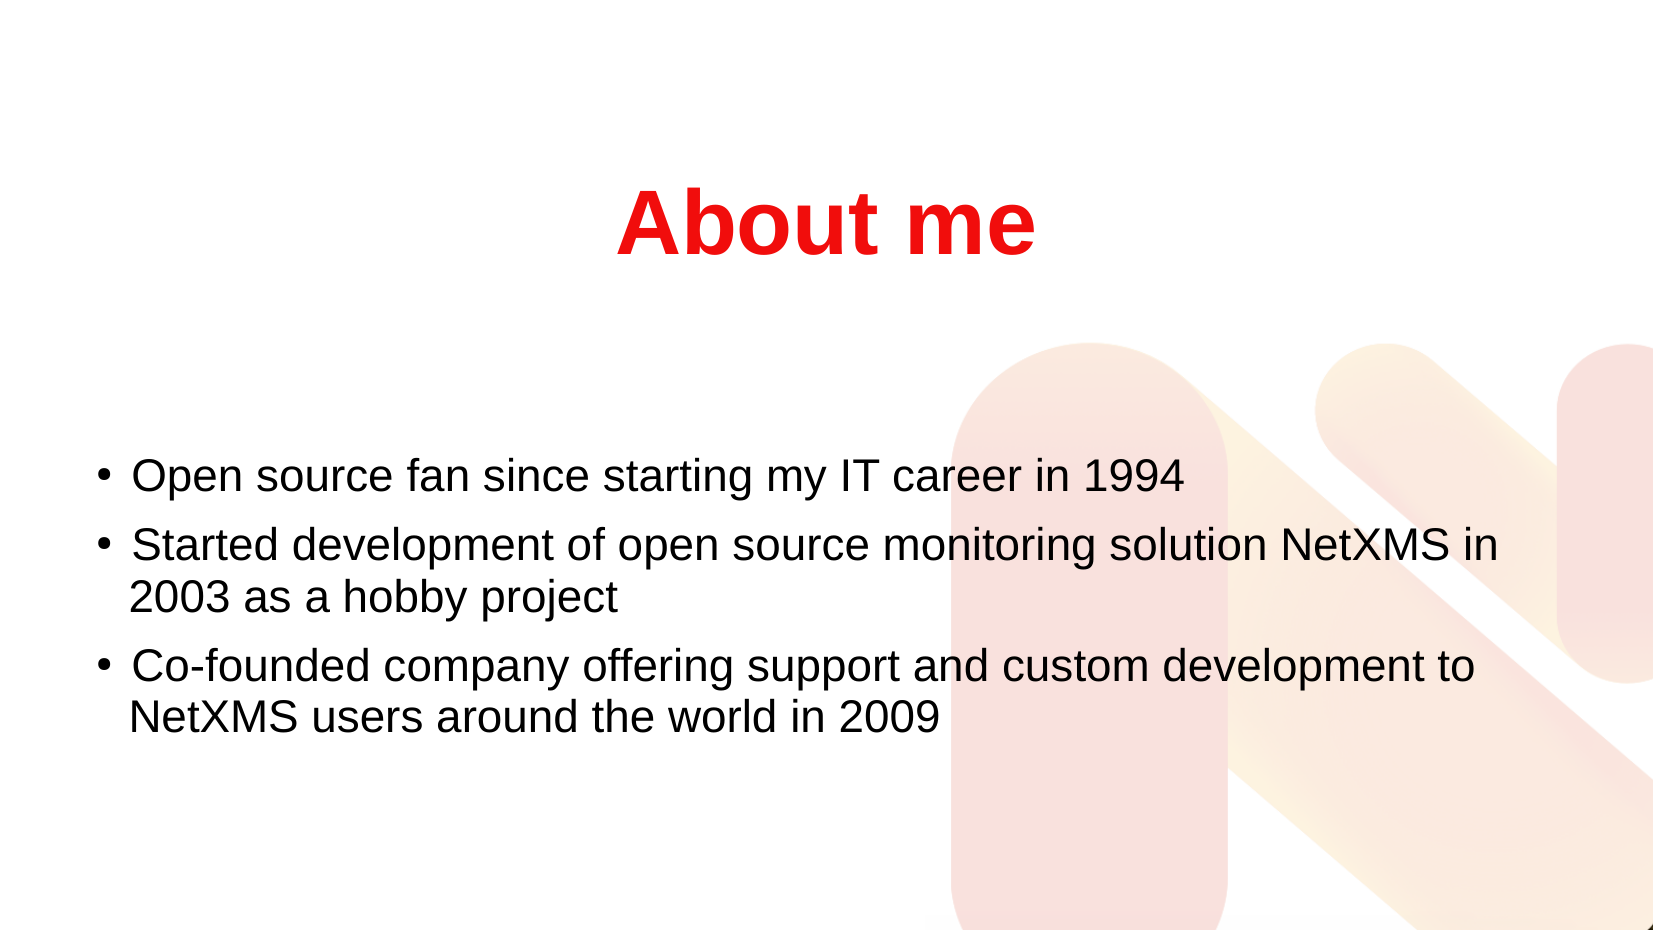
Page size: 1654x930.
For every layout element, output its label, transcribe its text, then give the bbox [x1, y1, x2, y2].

picture [925, 327, 1653, 930]
subtitle Open source fan since starting my IT career in 1994 Started development of open source monitoring solution NetXMS in 2003 as a hobby project Co-founded company offering support and custom development to NetXMS users around the world in 2009 [75, 449, 1563, 743]
title About me [82, 144, 1571, 301]
